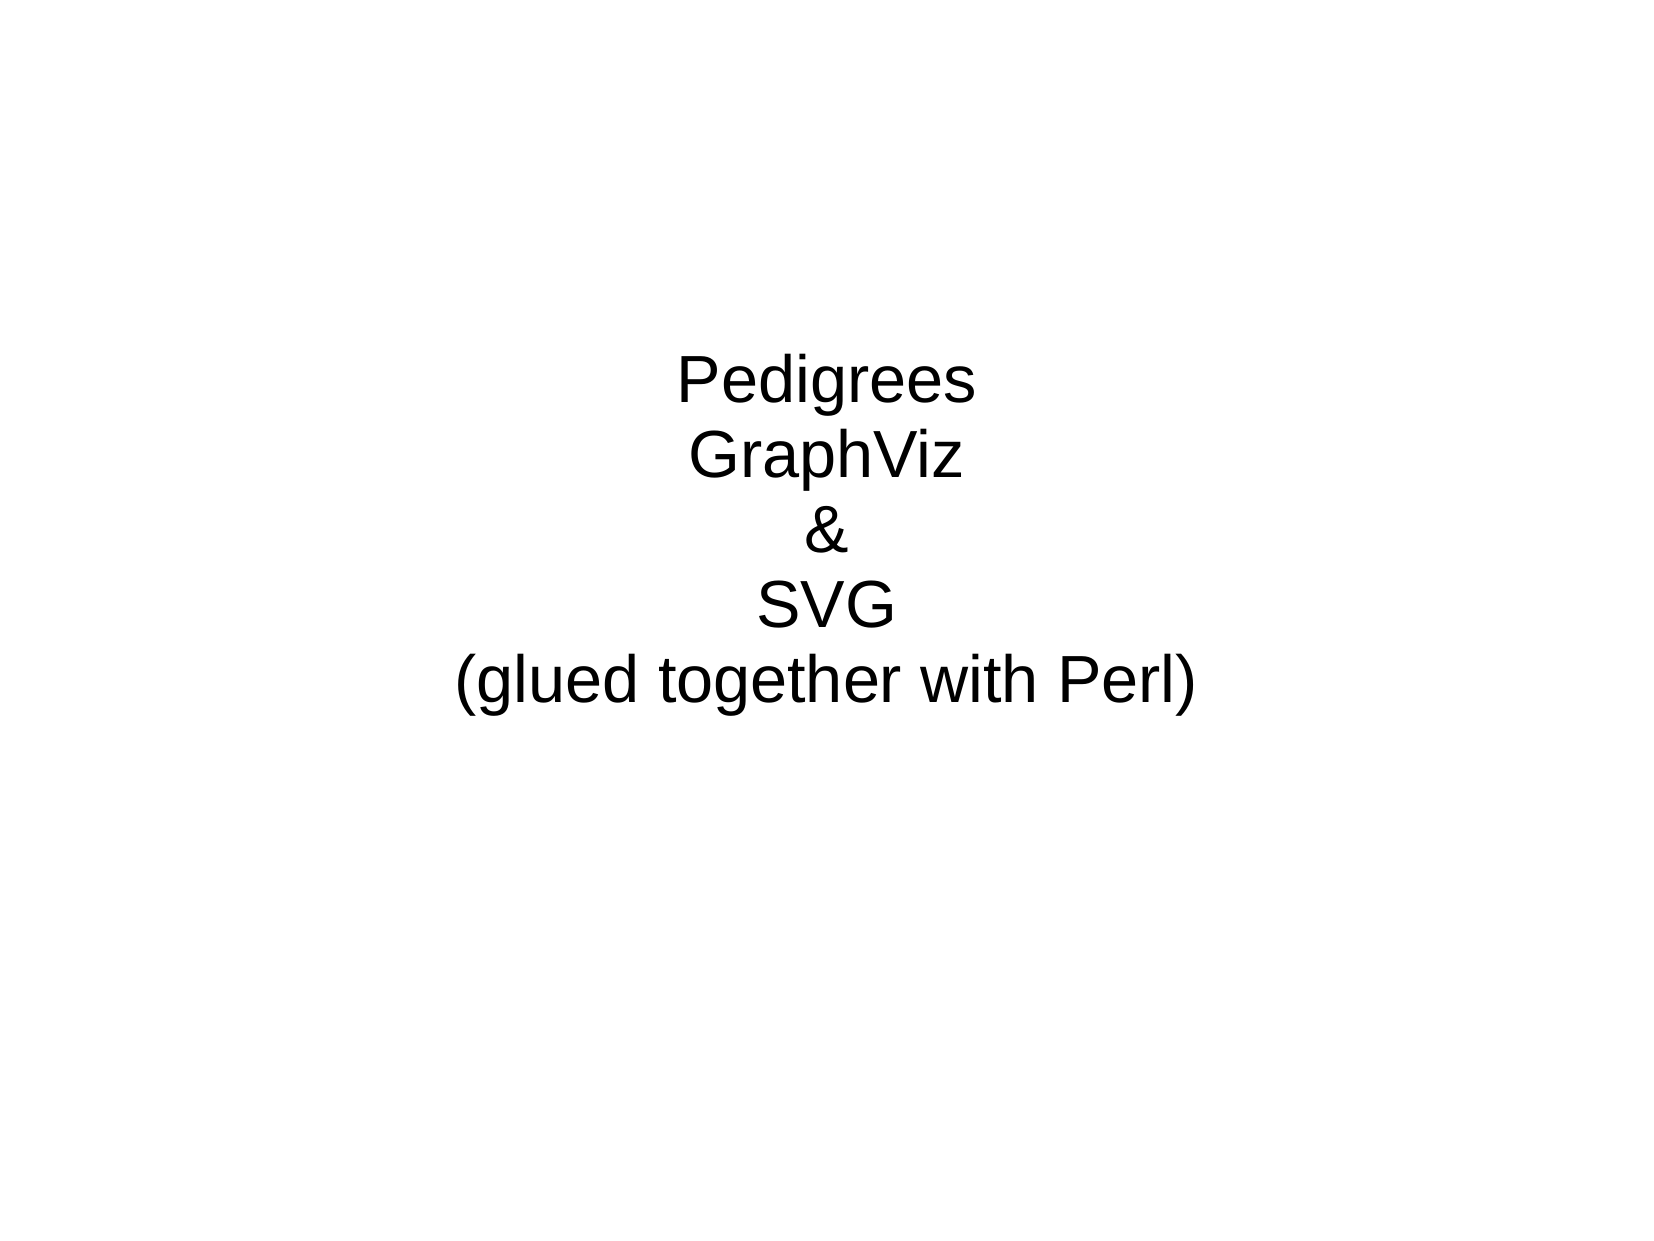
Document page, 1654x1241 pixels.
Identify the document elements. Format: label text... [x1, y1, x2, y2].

subtitle Pedigrees GraphViz & SVG (glued together with Perl) [82, 49, 1571, 1010]
